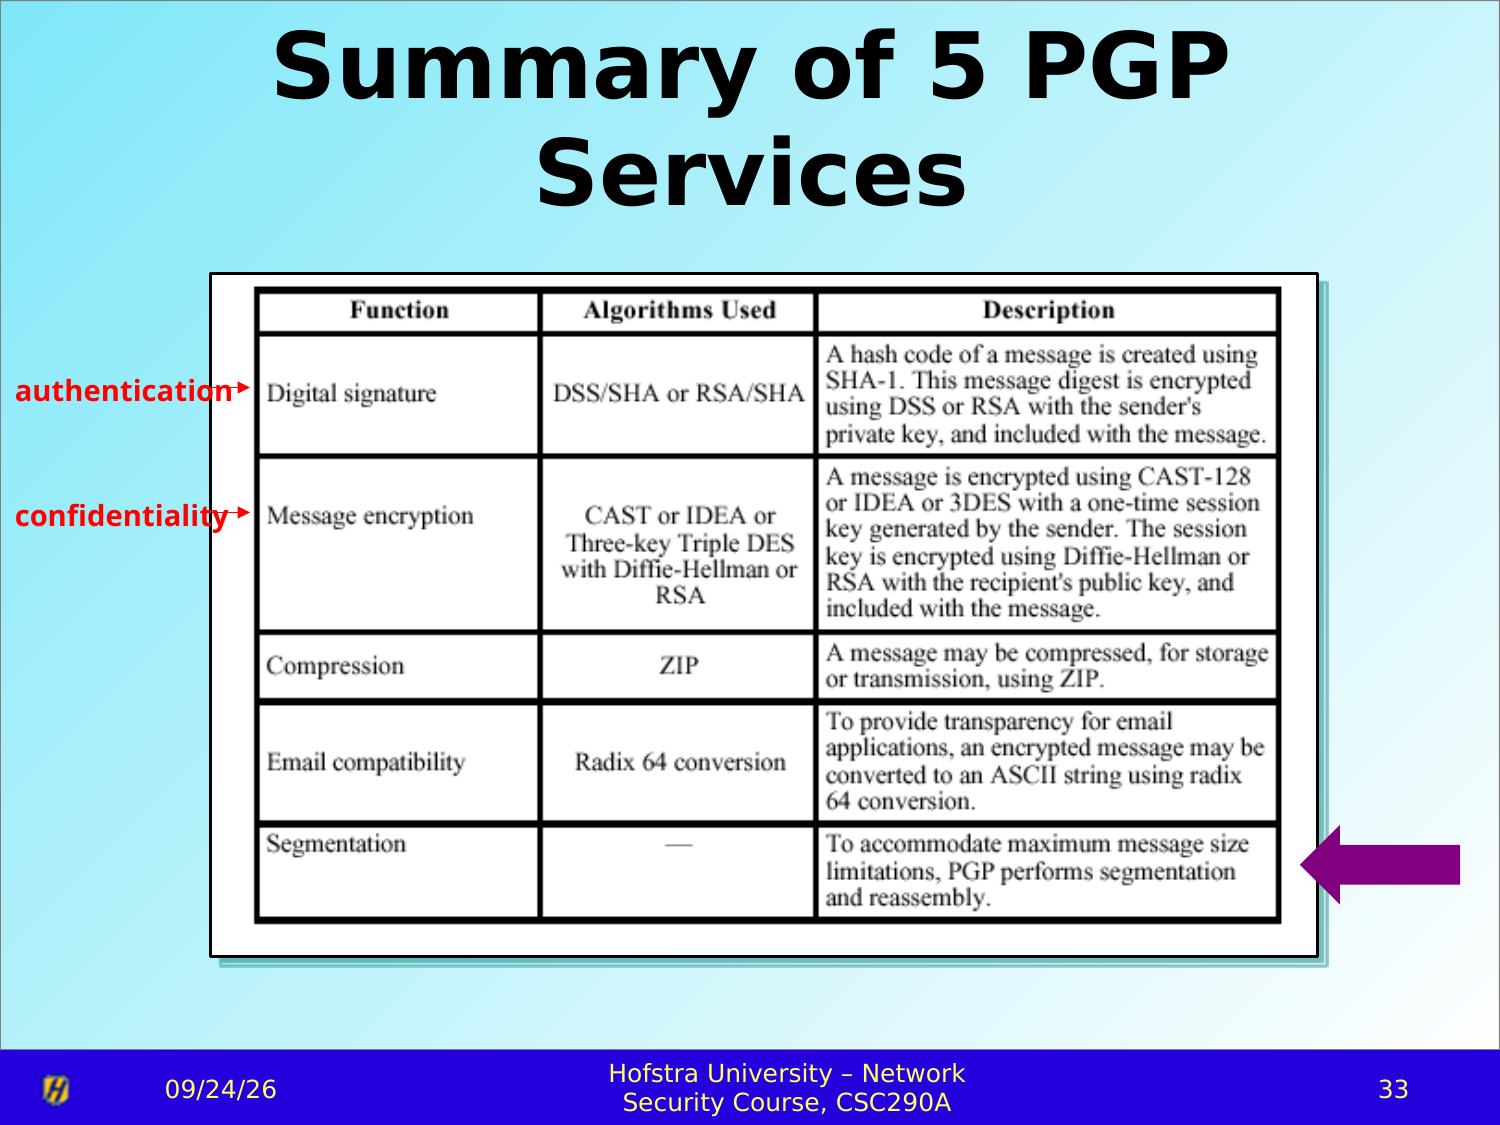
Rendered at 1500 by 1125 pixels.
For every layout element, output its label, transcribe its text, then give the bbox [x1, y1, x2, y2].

text_box authentication [0, 362, 249, 418]
picture [37, 1072, 76, 1110]
title Summary of 5 PGP Services [112, 5, 1391, 236]
text_box [1299, 824, 1461, 905]
picture [212, 274, 1317, 956]
text_box confidentiality [0, 487, 245, 543]
